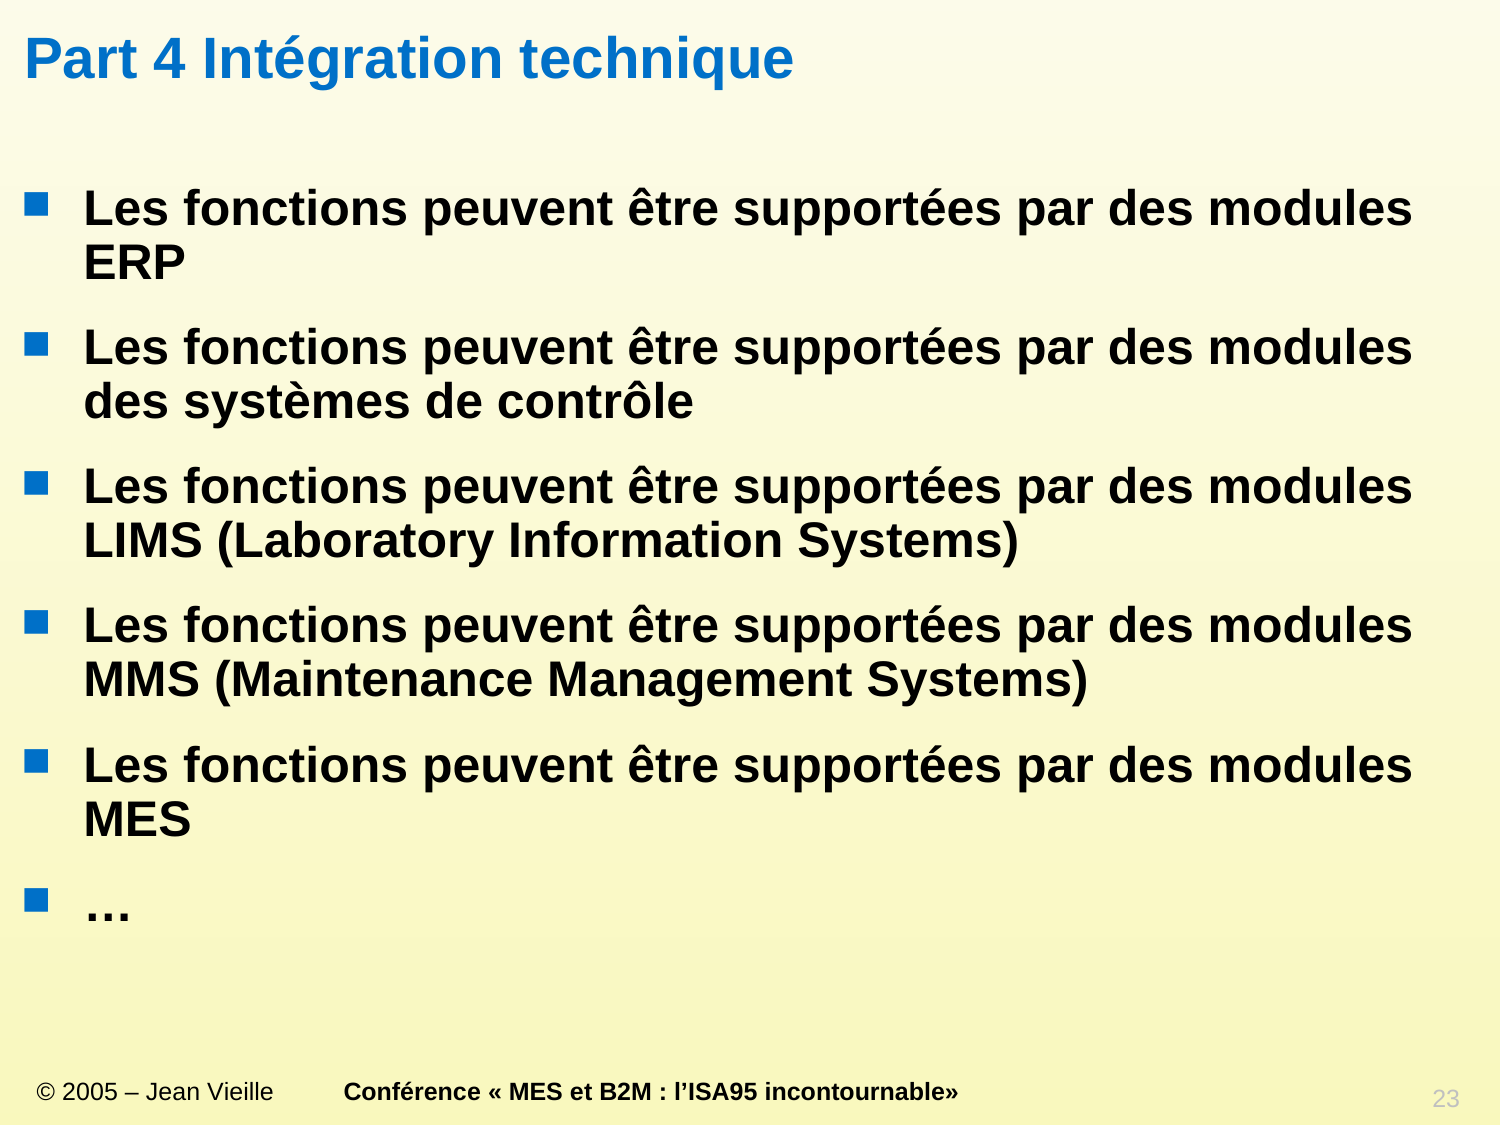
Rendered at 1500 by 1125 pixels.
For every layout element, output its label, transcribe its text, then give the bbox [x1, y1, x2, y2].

title Part 4 Intégration technique [9, 12, 1476, 151]
list Les fonctions peuvent être supportées par des modules ERP Les fonctions peuvent être supportées par des modules des systèmes de contrôle Les fonctions peuvent être supportées par des modules LIMS (Laboratory Information Systems) Les fonctions peuvent être supportées par des modules MMS (Maintenance Management Systems) Les fonctions peuvent être supportées par des modules MES … [12, 174, 1476, 1026]
